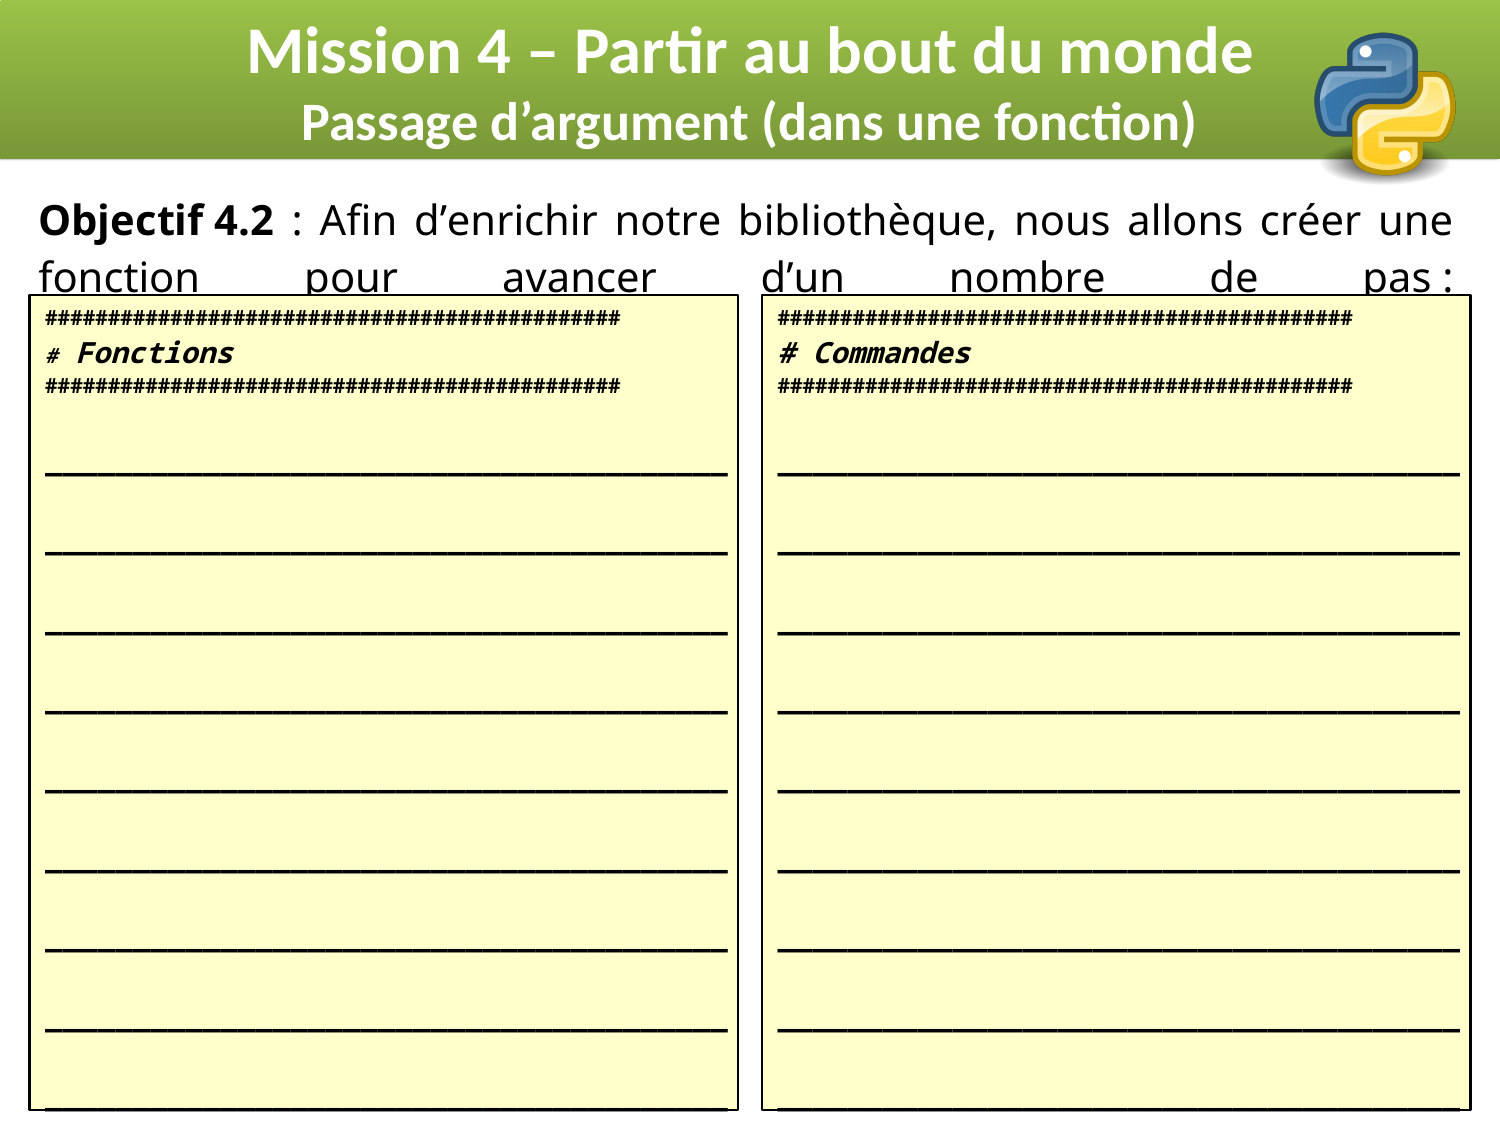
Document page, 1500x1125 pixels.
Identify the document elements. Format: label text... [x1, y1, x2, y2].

text_box Objectif 4.2 : Afin d’enrichir notre bibliothèque, nous allons créer une fonction pour avancer d’un nombre de pas : mrp_avancer_nbpas(pas). [23, 183, 1469, 282]
text_box ############################################## # Fonctions ############################################## _______________________________________ _______________________________________ _______________________________________ _______________________________________ _______________________________________ _______________________________________ _______________________________________ _______________________________________ _______________________________________ _______________________________________ _______________________________________ _______________________________________ [29, 295, 739, 1111]
picture [1305, 29, 1465, 183]
text_box Mission 4 – Partir au bout du monde Passage d’argument (dans une fonction) [0, 0, 1500, 159]
text_box ############################################## # Commandes ############################################## _______________________________________ _______________________________________ _______________________________________ _______________________________________ _______________________________________ _______________________________________ _______________________________________ _______________________________________ _______________________________________ _______________________________________ _______________________________________ _______________________________________ [761, 295, 1471, 1111]
